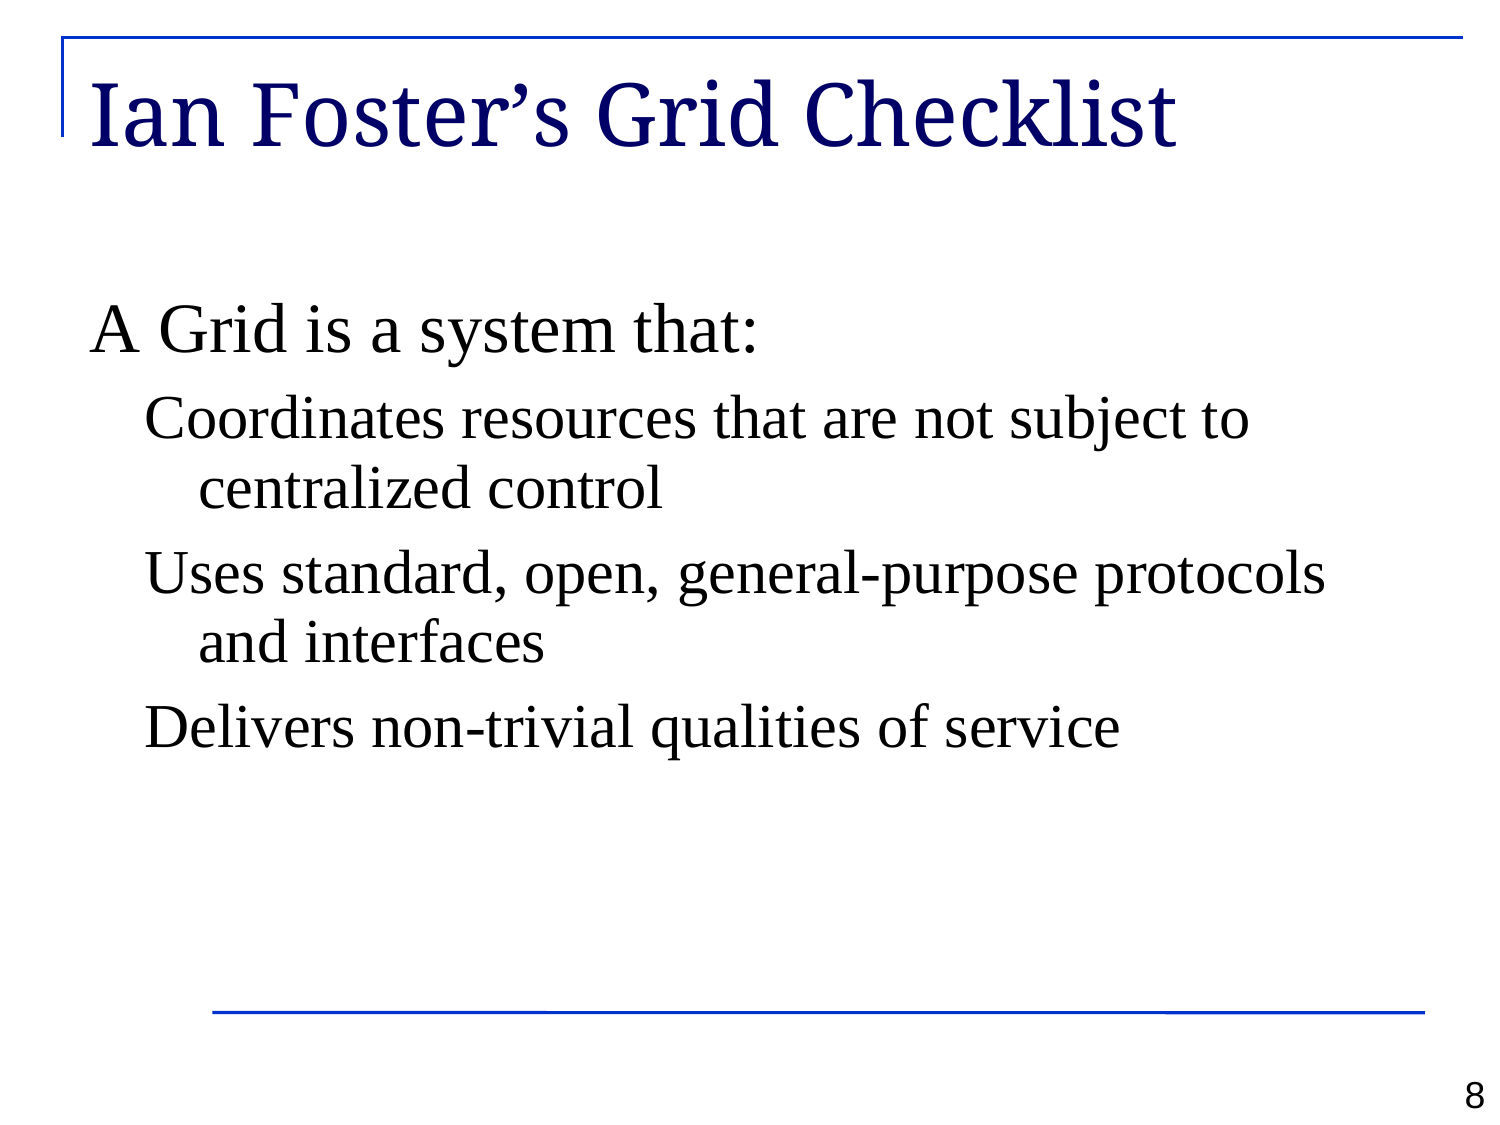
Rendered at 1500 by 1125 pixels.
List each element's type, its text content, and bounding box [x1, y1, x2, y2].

list A Grid is a system that: Coordinates resources that are not subject to centralized control Uses standard, open, general-purpose protocols and interfaces Delivers non-trivial qualities of service [75, 281, 1426, 1088]
text_box <number> [1425, 1075, 1500, 1123]
title Ian Foster’s Grid Checklist [74, 45, 1461, 188]
